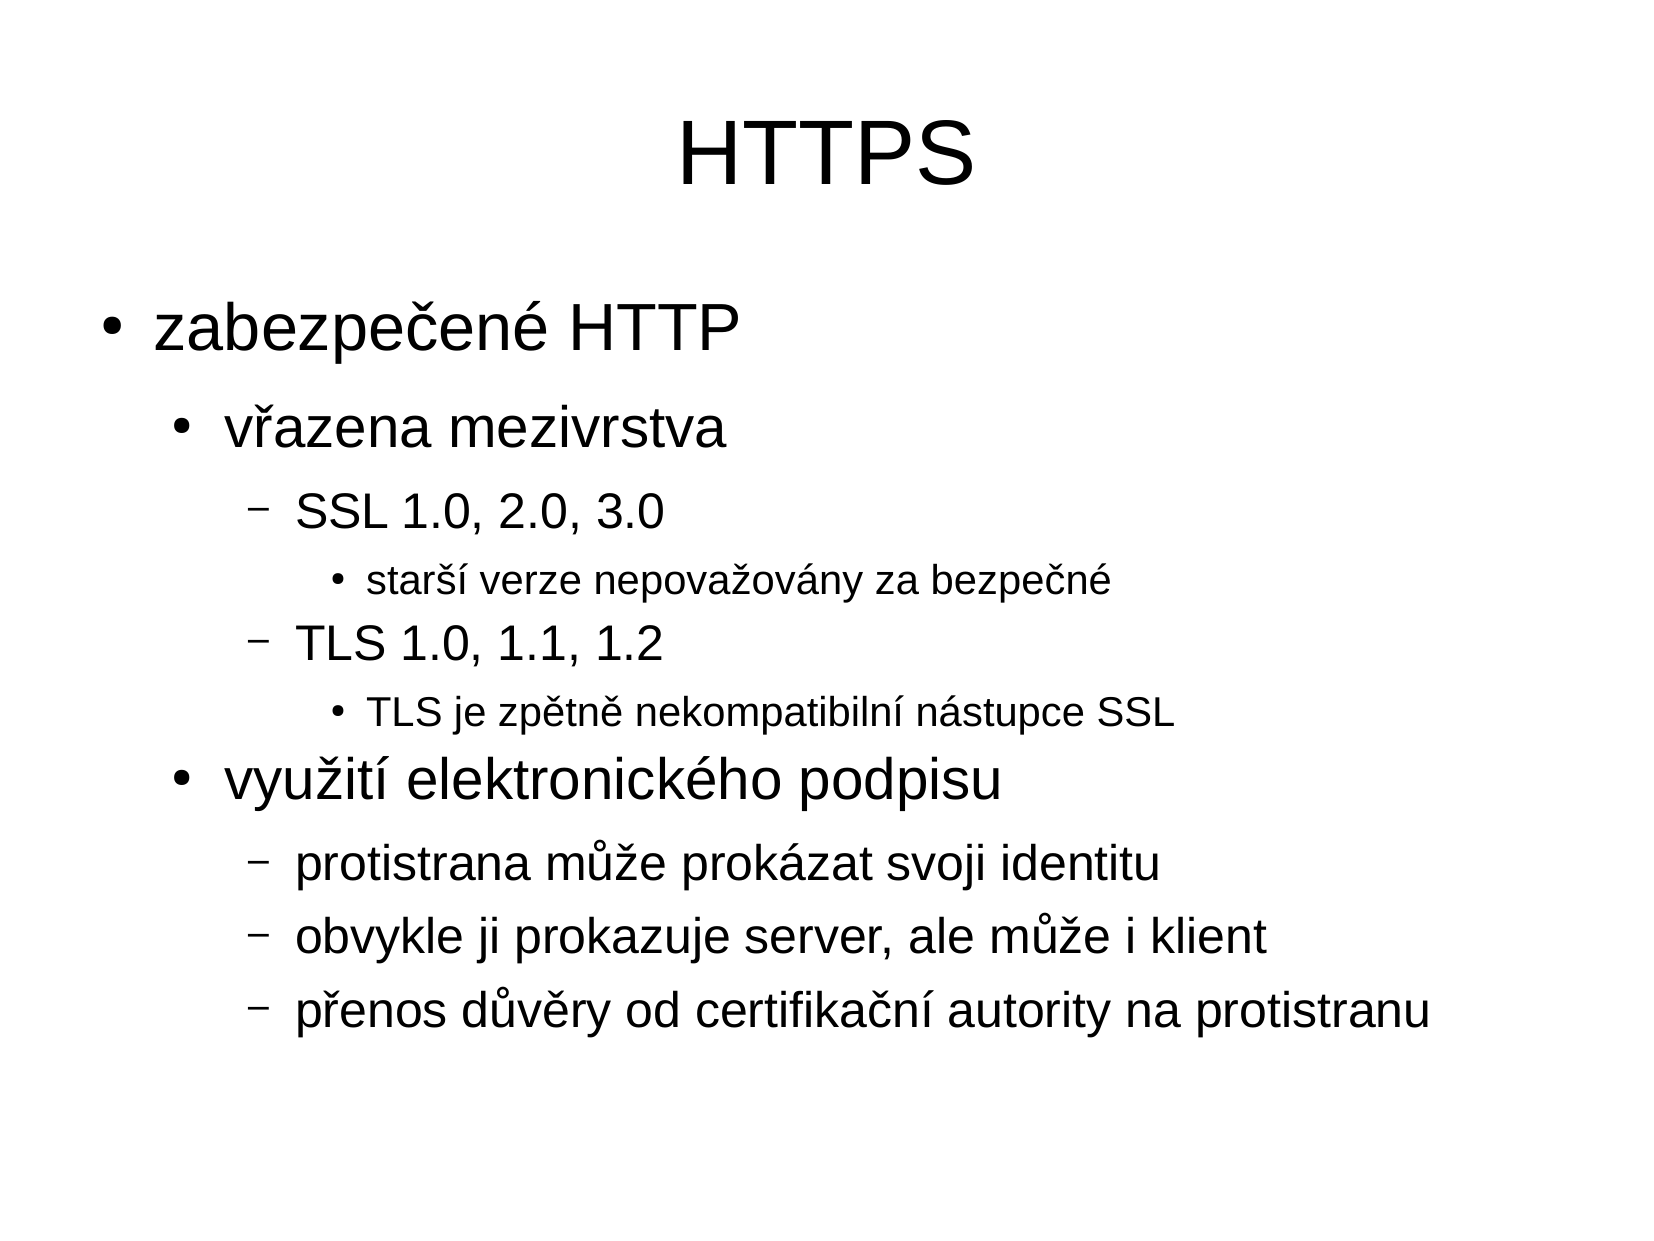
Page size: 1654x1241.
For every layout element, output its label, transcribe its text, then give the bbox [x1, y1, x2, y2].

list zabezpečené HTTP vřazena mezivrstva SSL 1.0, 2.0, 3.0 starší verze nepovažovány za bezpečné TLS 1.0, 1.1, 1.2 TLS je zpětně nekompatibilní nástupce SSL využití elektronického podpisu protistrana může prokázat svoji identitu obvykle ji prokazuje server, ale může i klient přenos důvěry od certifikační autority na protistranu [82, 290, 1571, 1109]
title HTTPS [82, 49, 1571, 257]
